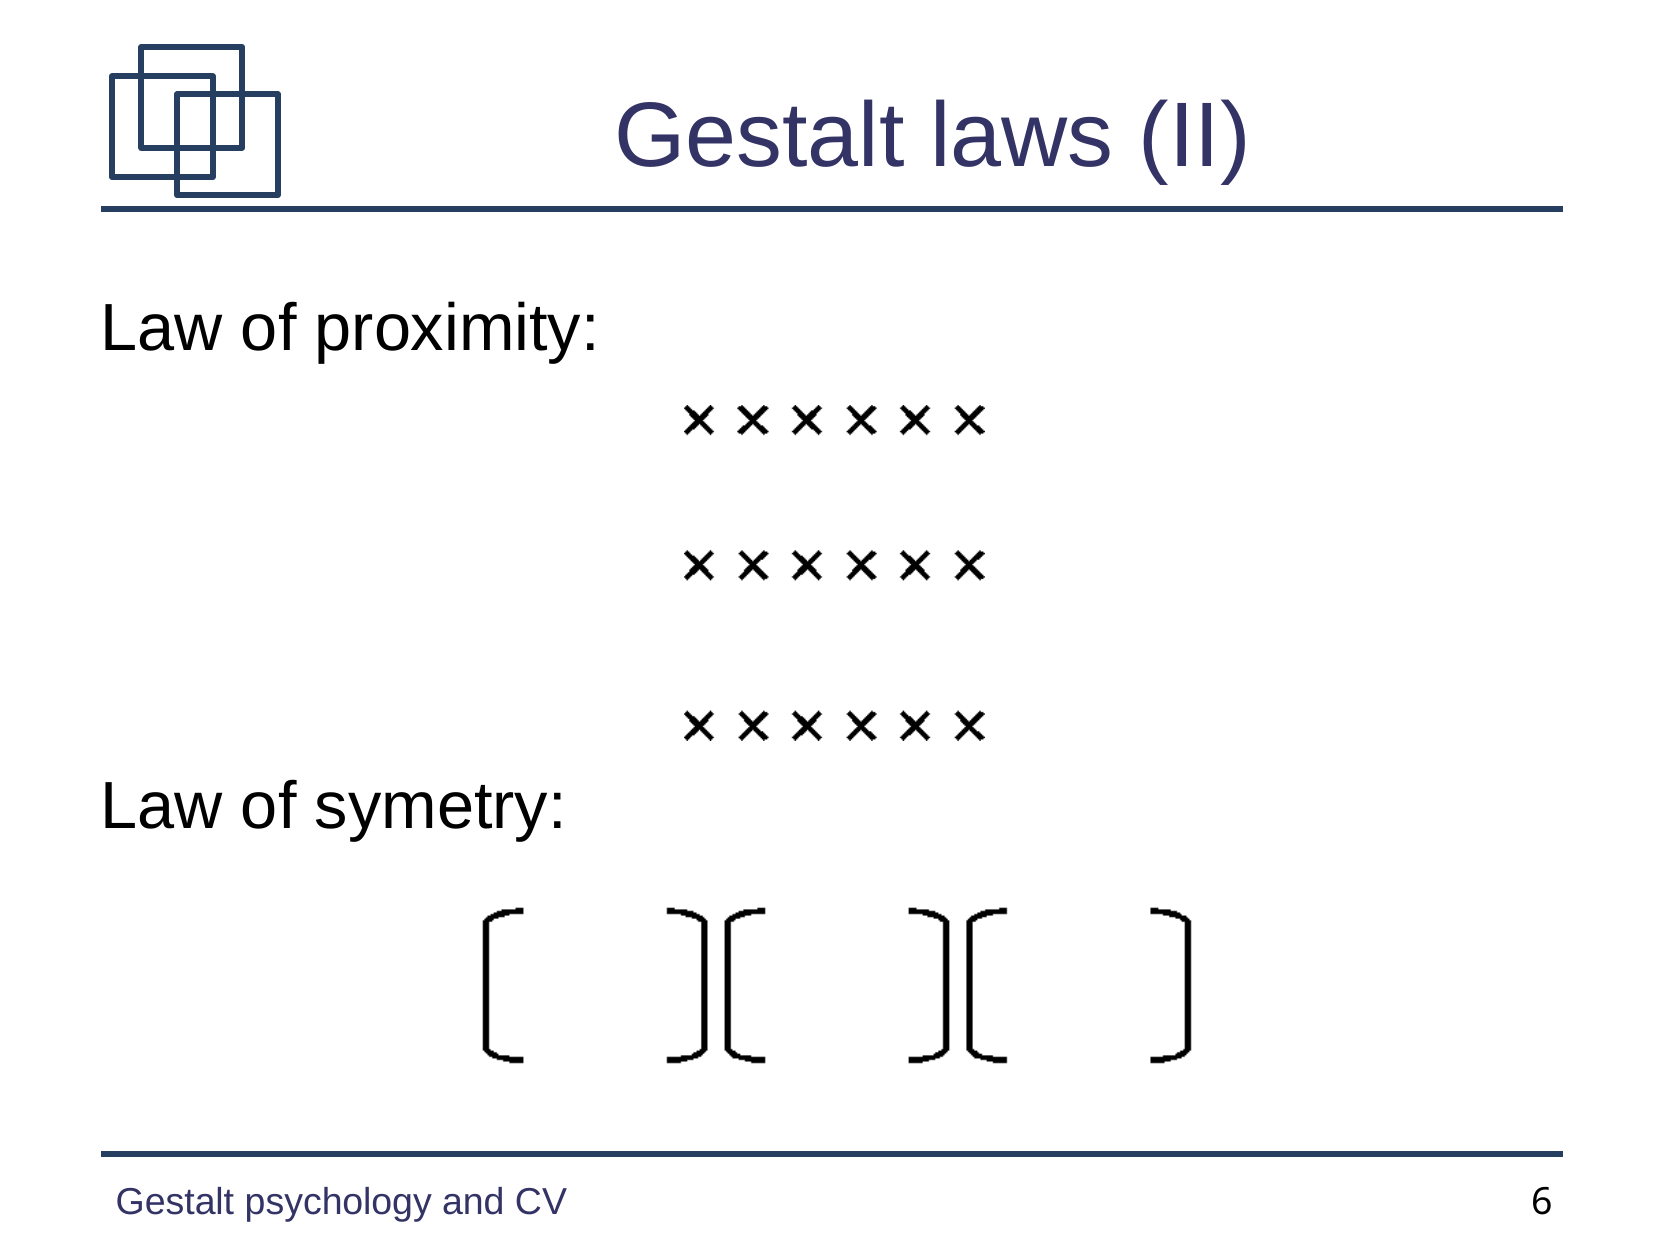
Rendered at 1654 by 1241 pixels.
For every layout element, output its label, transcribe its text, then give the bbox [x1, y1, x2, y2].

title Gestalt laws (II) [295, 39, 1571, 232]
picture [480, 905, 1196, 1068]
list Law of symetry: [82, 768, 1571, 863]
list Law of proximity: [82, 290, 1571, 384]
picture [684, 405, 985, 741]
